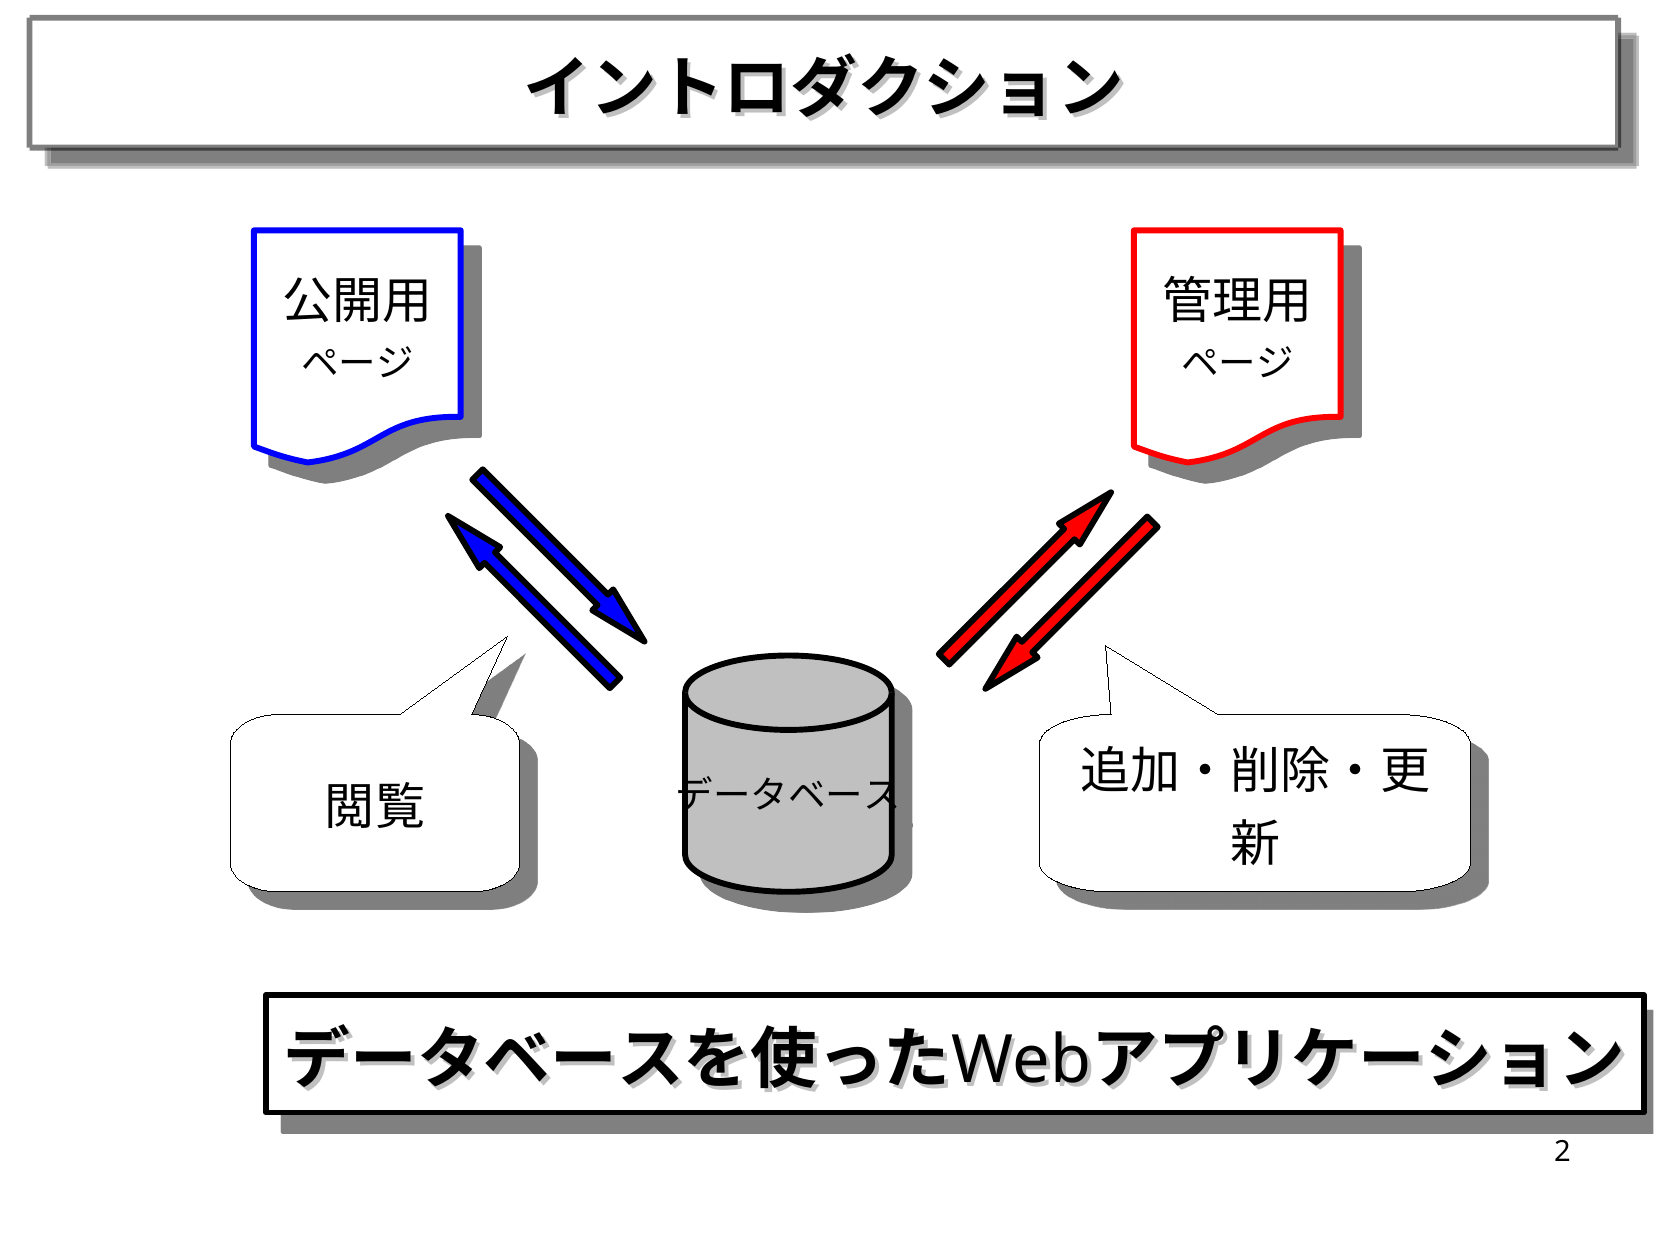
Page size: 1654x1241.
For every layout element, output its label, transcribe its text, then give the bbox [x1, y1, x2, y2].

text_box イントロダクション [29, 17, 1619, 148]
text_box [938, 492, 1112, 665]
text_box 公開用 ページ [253, 230, 461, 463]
text_box データベースを使ったWebアプリケーション [265, 994, 1388, 1093]
text_box 閲覧 [230, 636, 520, 892]
text_box データベース [685, 655, 892, 892]
text_box 管理用 ページ [1133, 230, 1341, 463]
text_box [447, 515, 621, 689]
text_box [985, 516, 1158, 689]
text_box [472, 469, 645, 642]
text_box 追加・削除・更新 [1039, 645, 1471, 892]
